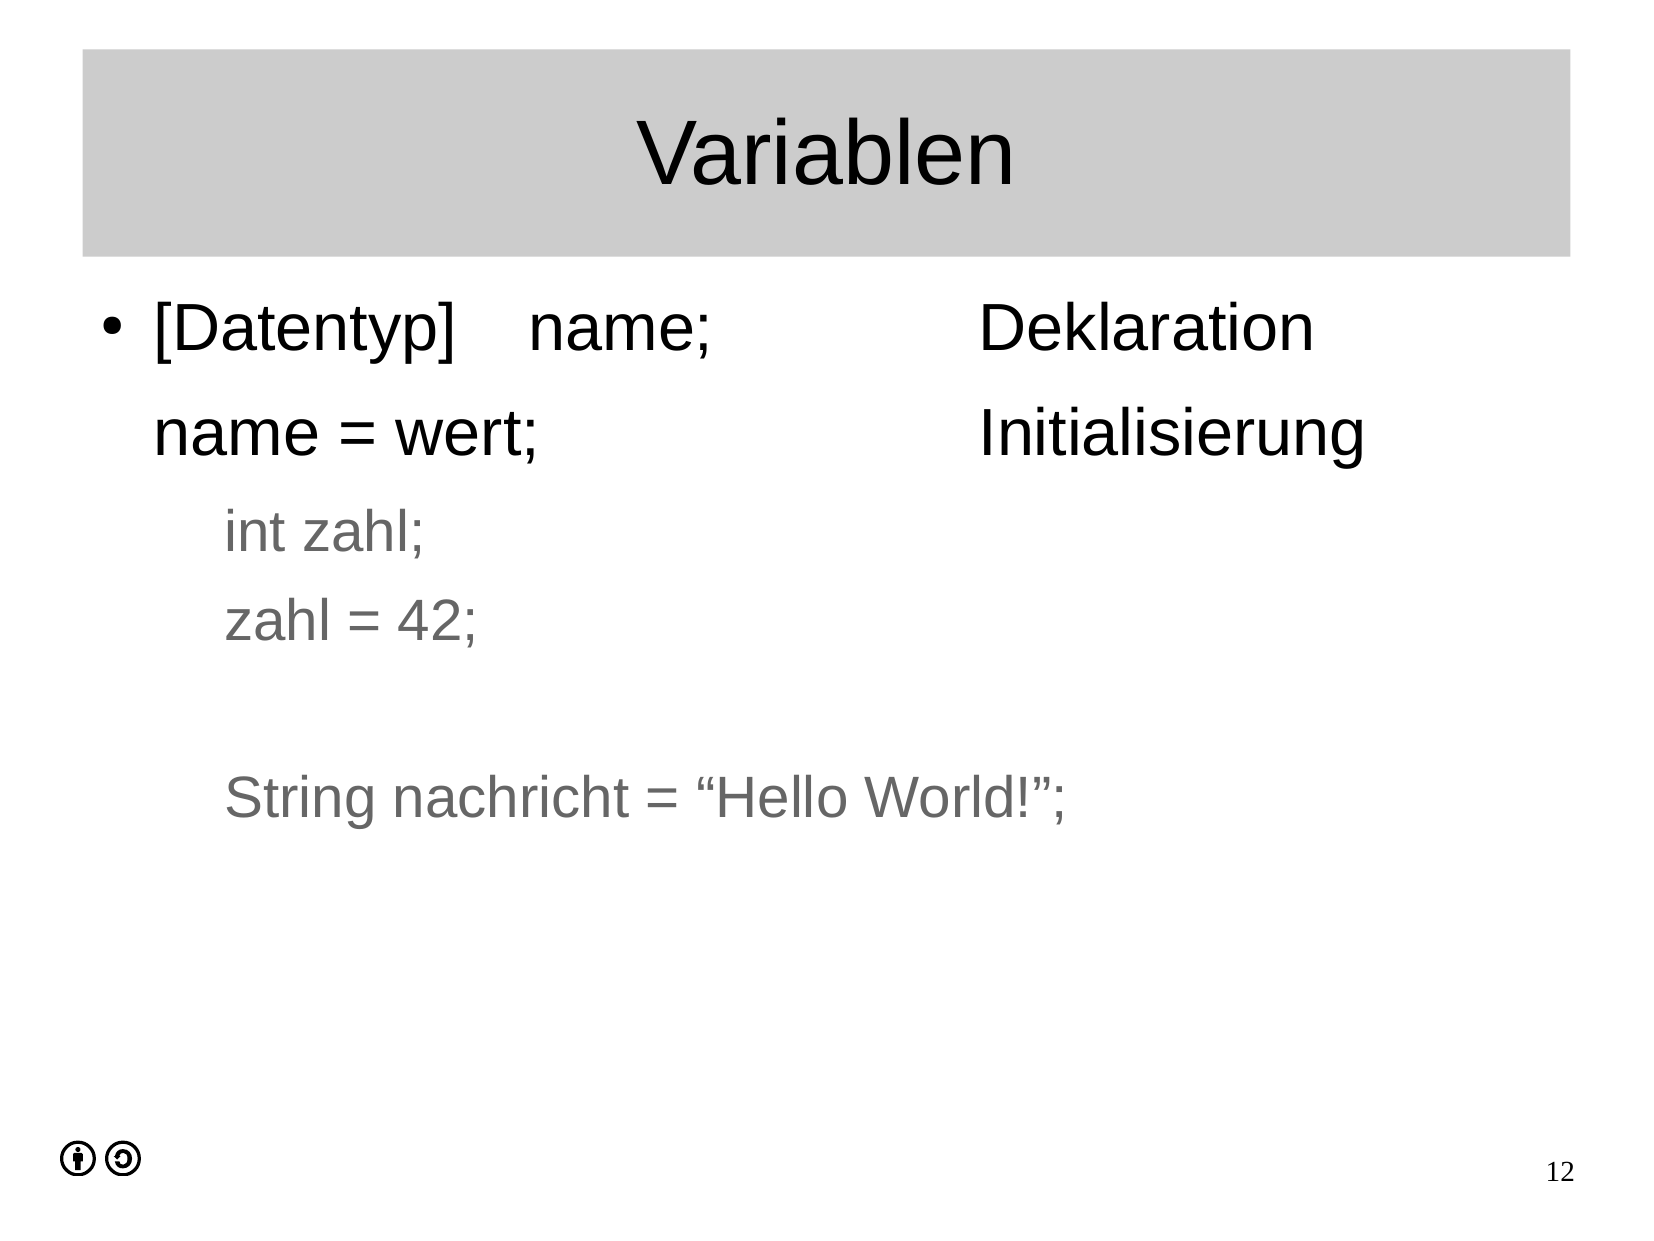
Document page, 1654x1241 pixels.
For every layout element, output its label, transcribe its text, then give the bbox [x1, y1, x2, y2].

title Variablen [82, 49, 1571, 257]
list [Datentyp] name; Deklaration name = wert; Initialisierung int zahl; zahl = 42; String nachricht = “Hello World!”; [82, 290, 1538, 1010]
